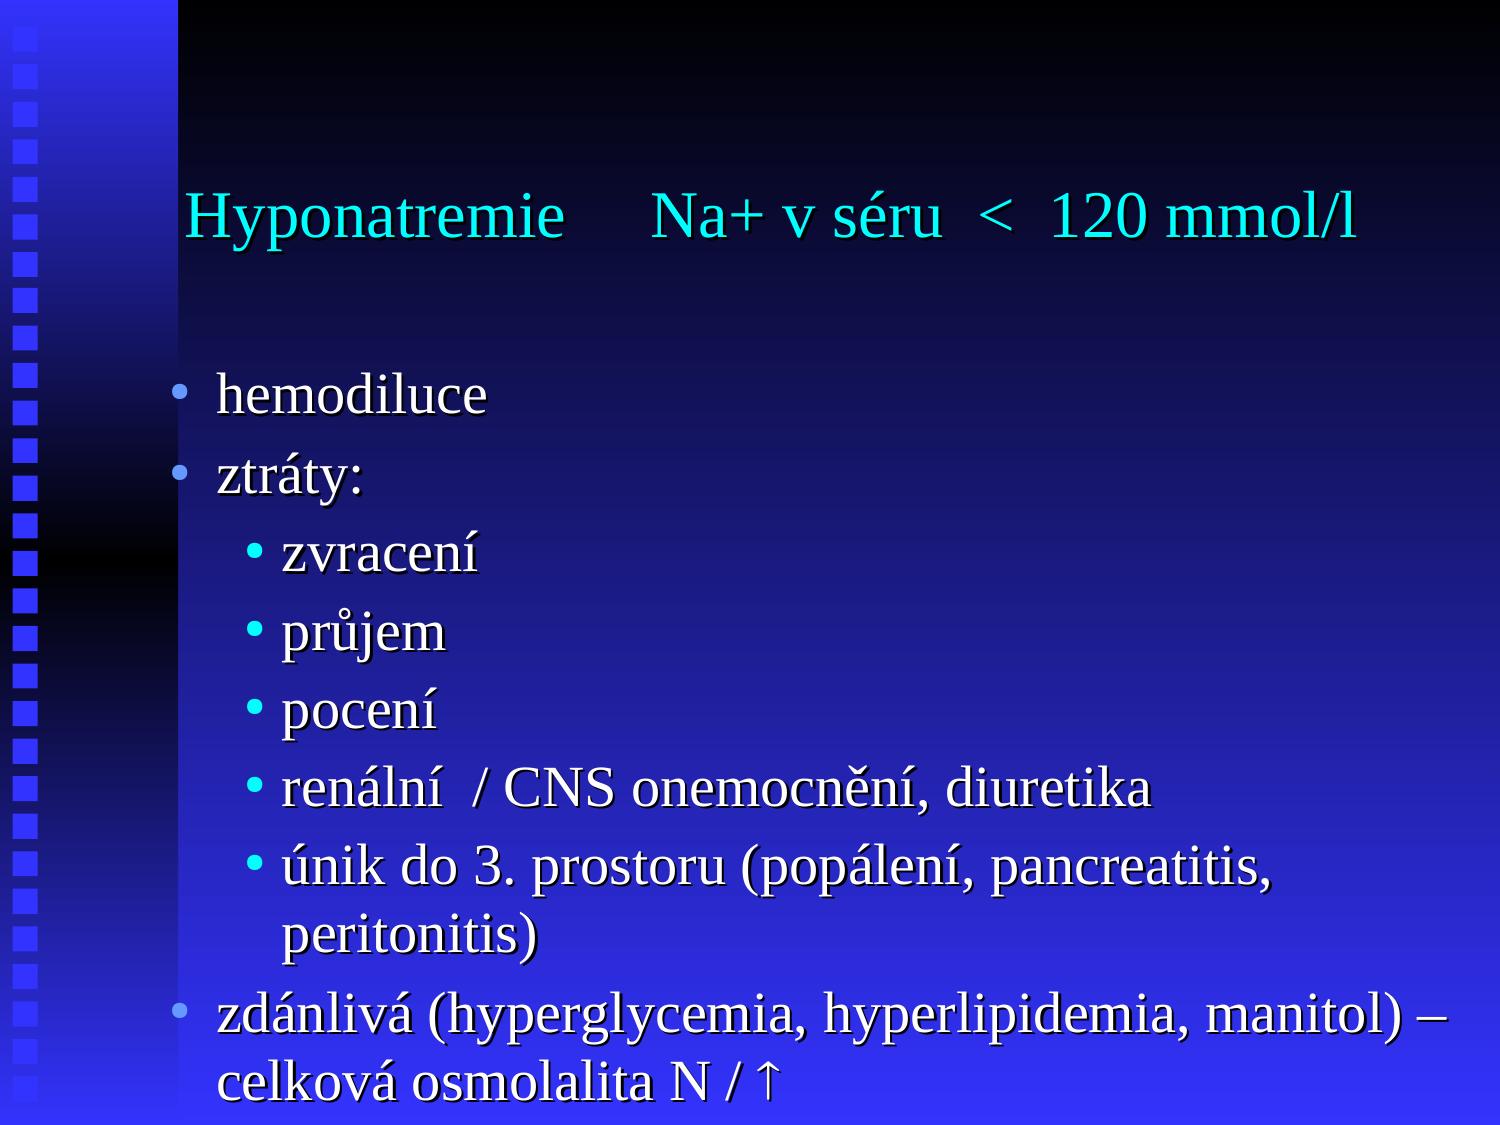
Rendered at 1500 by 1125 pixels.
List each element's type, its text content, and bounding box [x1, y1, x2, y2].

list hemodiluce ztráty: zvracení průjem pocení renální / CNS onemocnění, diuretika únik do 3. prostoru (popálení, pancreatitis, peritonitis) zdánlivá (hyperglycemia, hyperlipidemia, manitol) – celková osmolalita N /  [94, 358, 1500, 1125]
title Hyponatremie Na+ v séru < 120 mmol/l [184, 110, 1500, 317]
